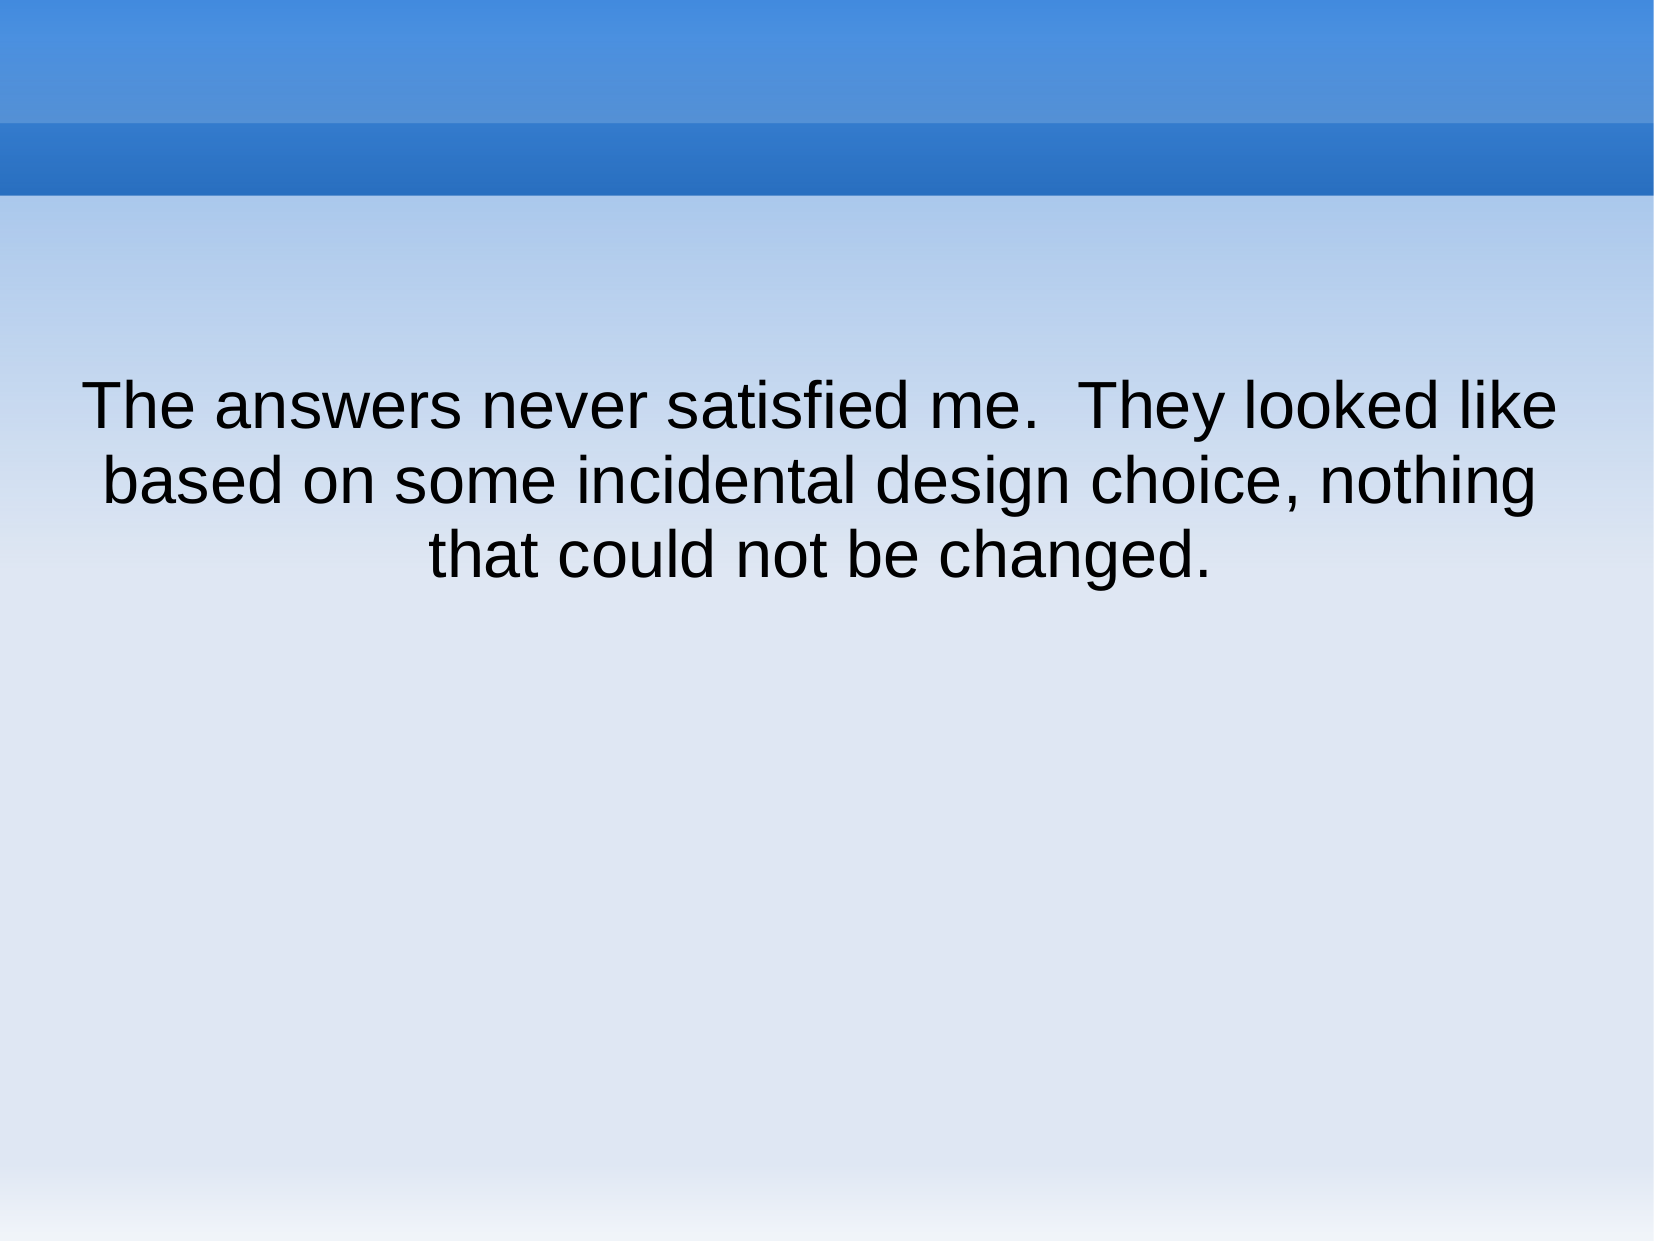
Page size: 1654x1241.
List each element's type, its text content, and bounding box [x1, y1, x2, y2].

picture [0, 0, 1654, 1241]
subtitle The answers never satisfied me. They looked like based on some incidental design choice, nothing that could not be changed. [76, 7, 1565, 1102]
